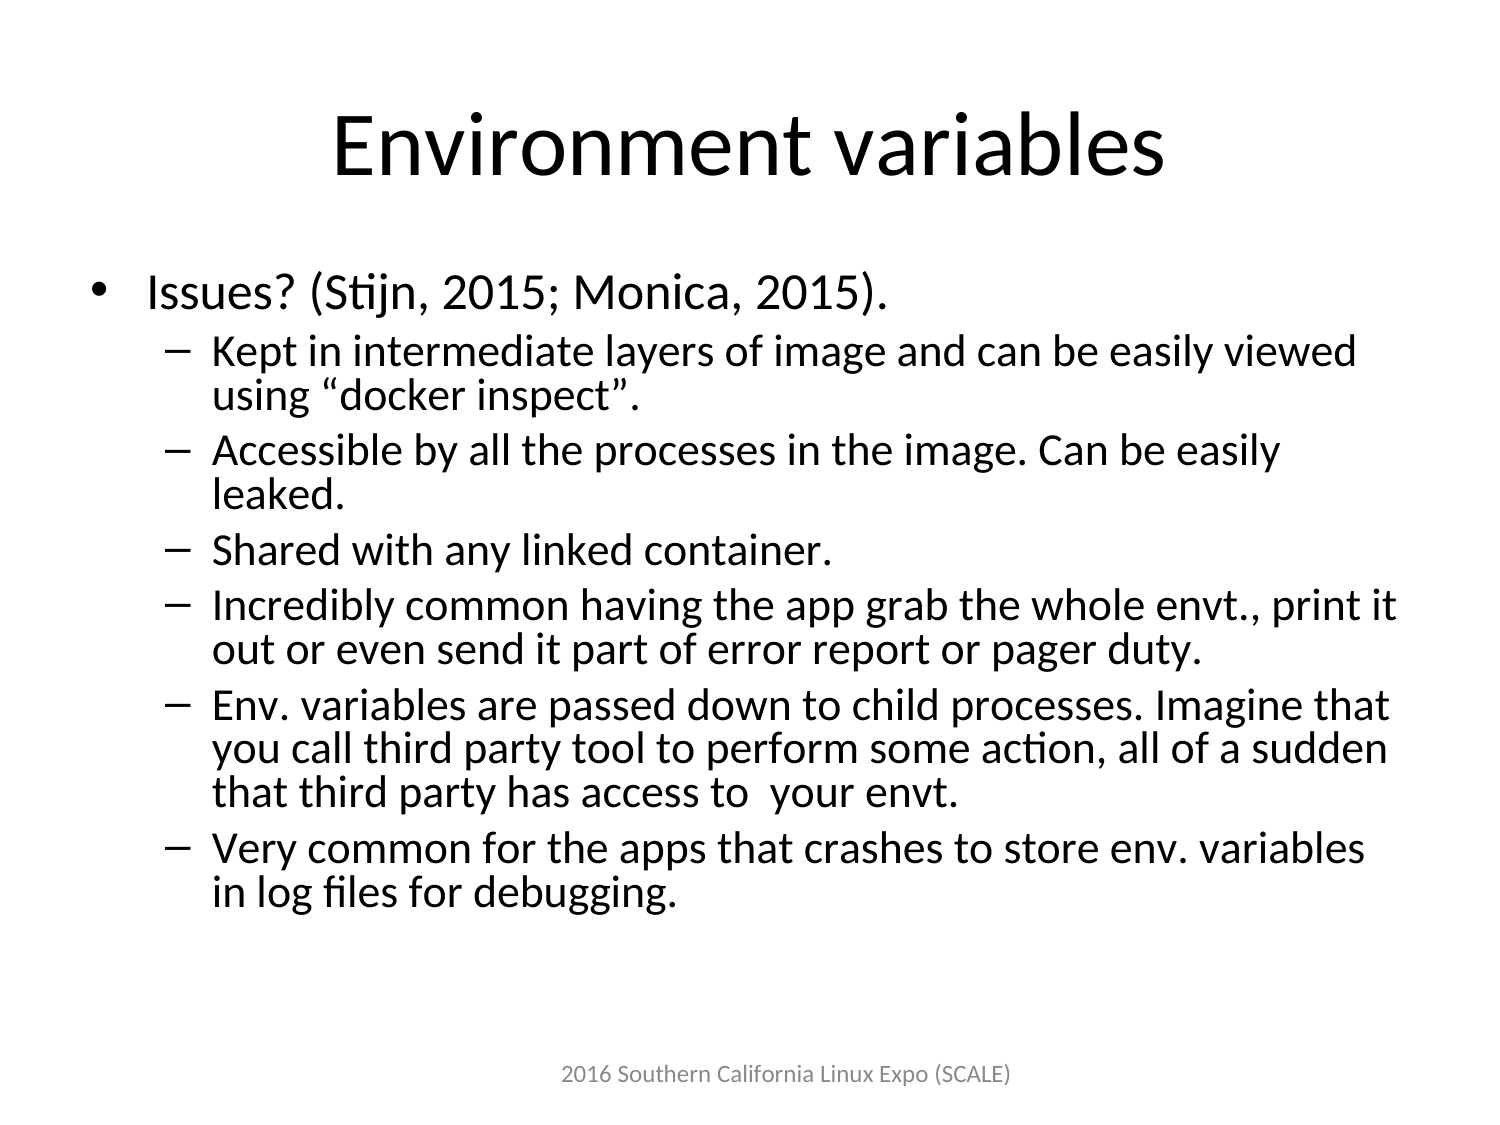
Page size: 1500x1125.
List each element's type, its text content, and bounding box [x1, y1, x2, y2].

text_box 2016 Southern California Linux Expo (SCALE) [512, 1042, 1067, 1103]
list Issues? (Stijn, 2015; Monica, 2015). Kept in intermediate layers of image and can be easily viewed using “docker inspect”. Accessible by all the processes in the image. Can be easily leaked. Shared with any linked container. Incredibly common having the app grab the whole envt., print it out or even send it part of error report or pager duty. Env. variables are passed down to child processes. Imagine that you call third party tool to perform some action, all of a sudden that third party has access to your envt. Very common for the apps that crashes to store env. variables in log files for debugging. [75, 262, 1426, 1005]
title Environment variables [75, 45, 1426, 233]
